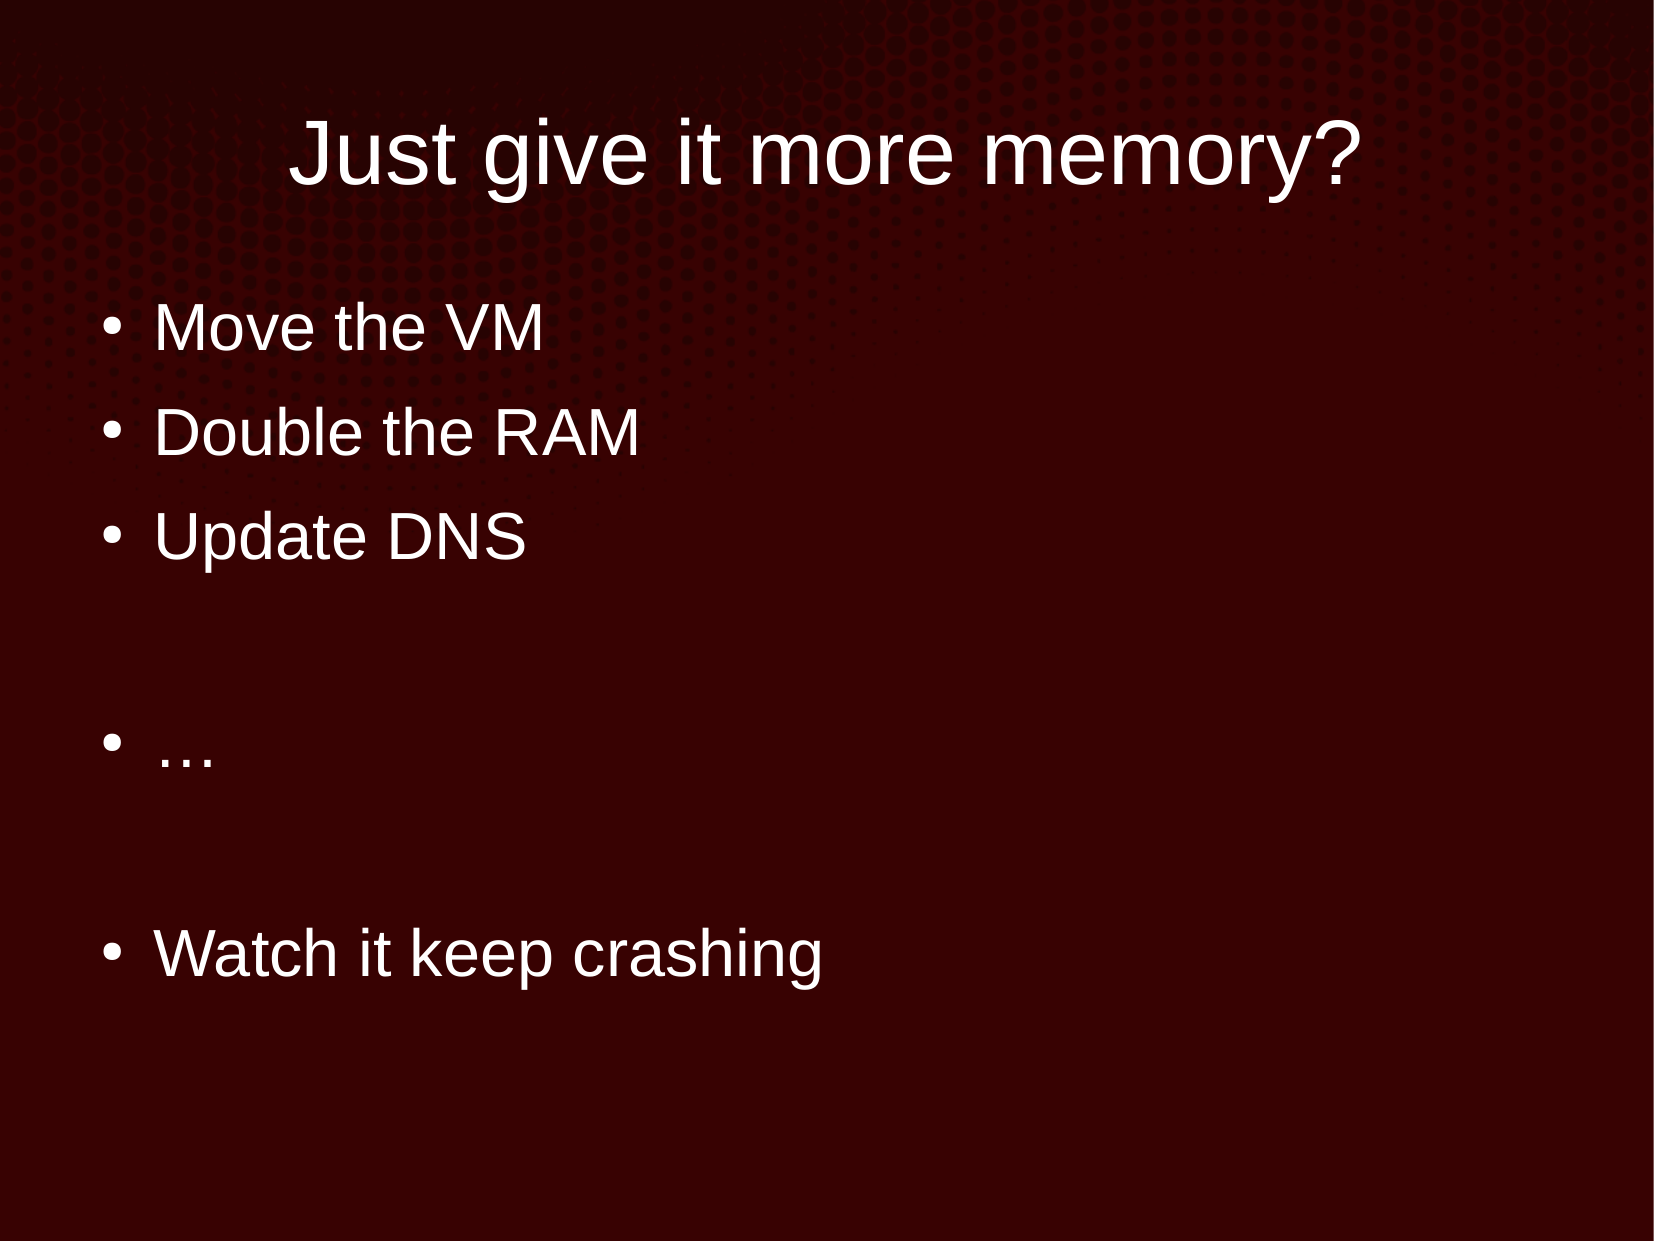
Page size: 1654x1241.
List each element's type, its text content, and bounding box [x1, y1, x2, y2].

title Just give it more memory? [82, 49, 1571, 257]
picture [0, 0, 1654, 1241]
list Move the VM Double the RAM Update DNS … Watch it keep crashing [82, 290, 1571, 1109]
